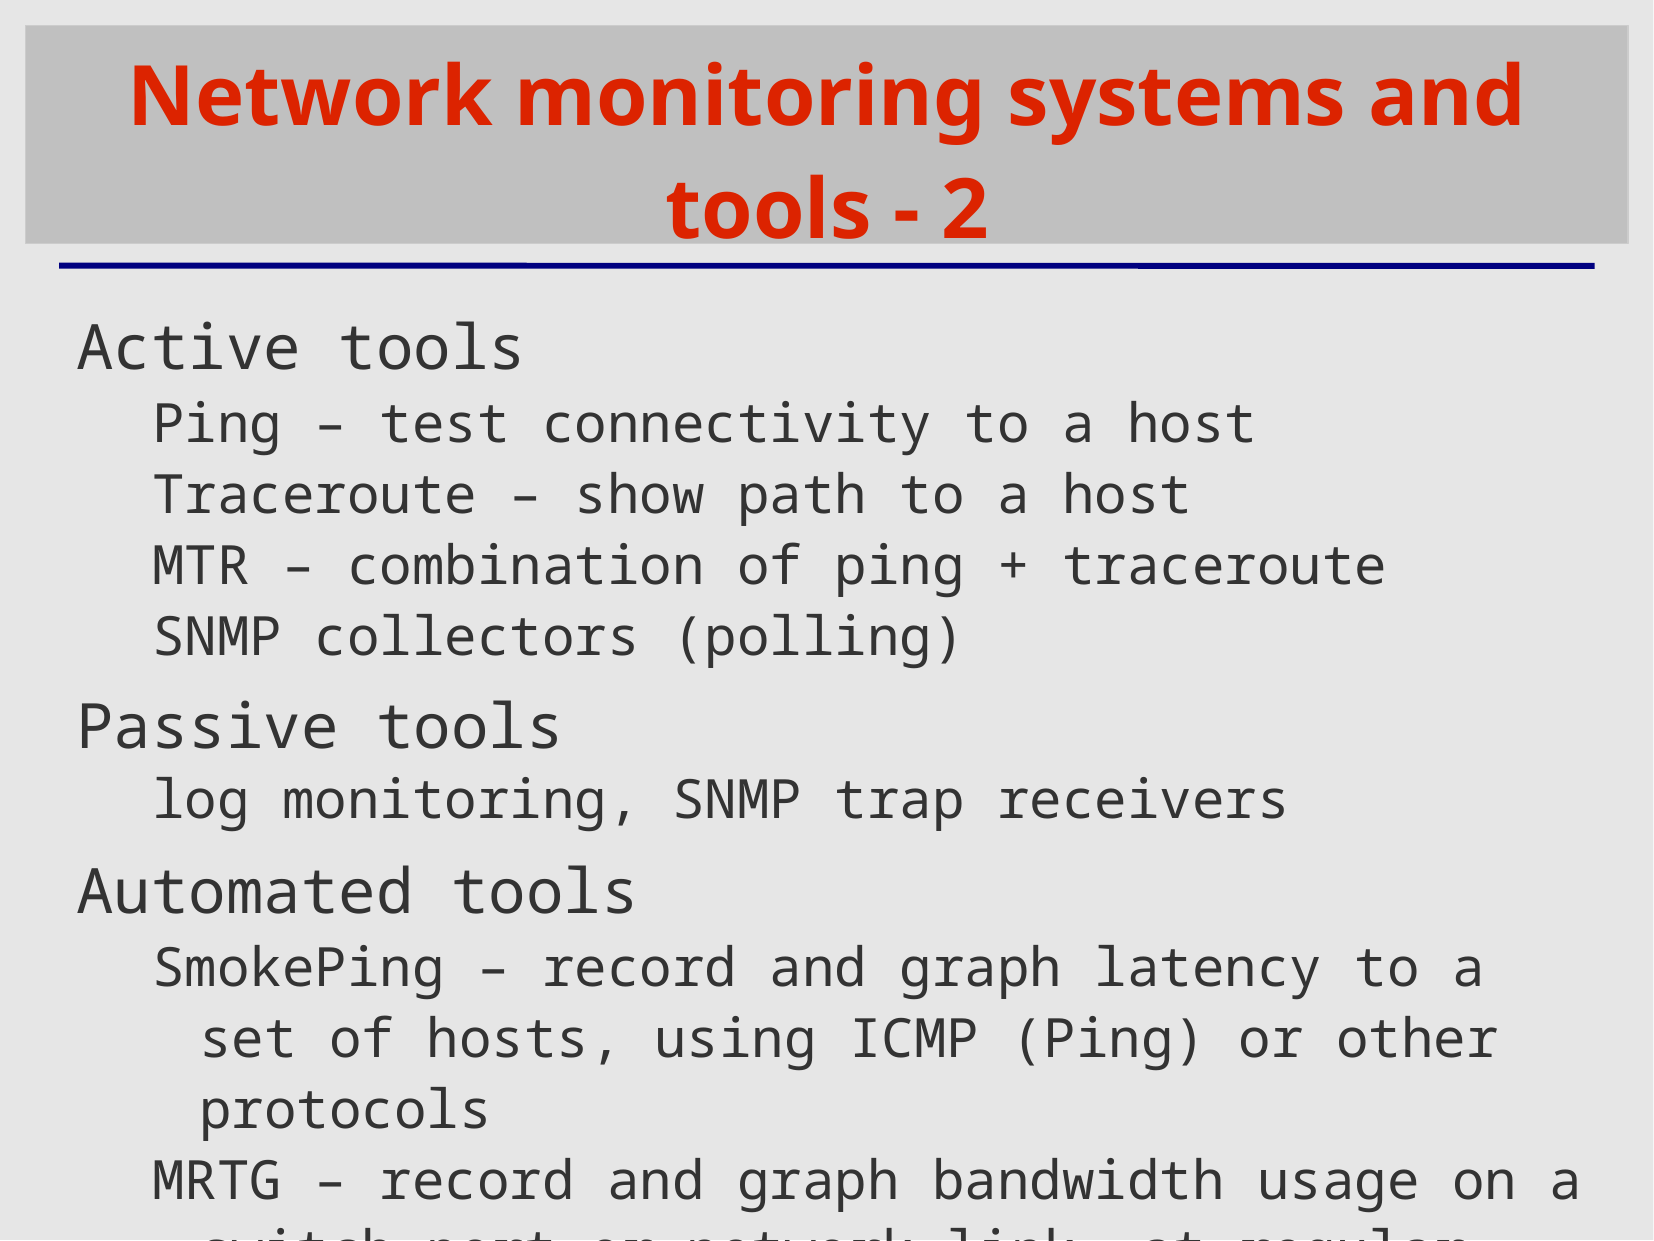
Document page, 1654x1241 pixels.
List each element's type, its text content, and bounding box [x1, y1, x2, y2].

title Network monitoring systems and tools - 2 [121, 46, 1534, 254]
list Active tools Ping – test connectivity to a host Traceroute – show path to a host MTR – combination of ping + traceroute SNMP collectors (polling)‏ Passive tools log monitoring, SNMP trap receivers Automated tools SmokePing – record and graph latency to a set of hosts, using ICMP (Ping) or other protocols MRTG – record and graph bandwidth usage on a switch port or network link, at regular intervals [59, 304, 1595, 1233]
